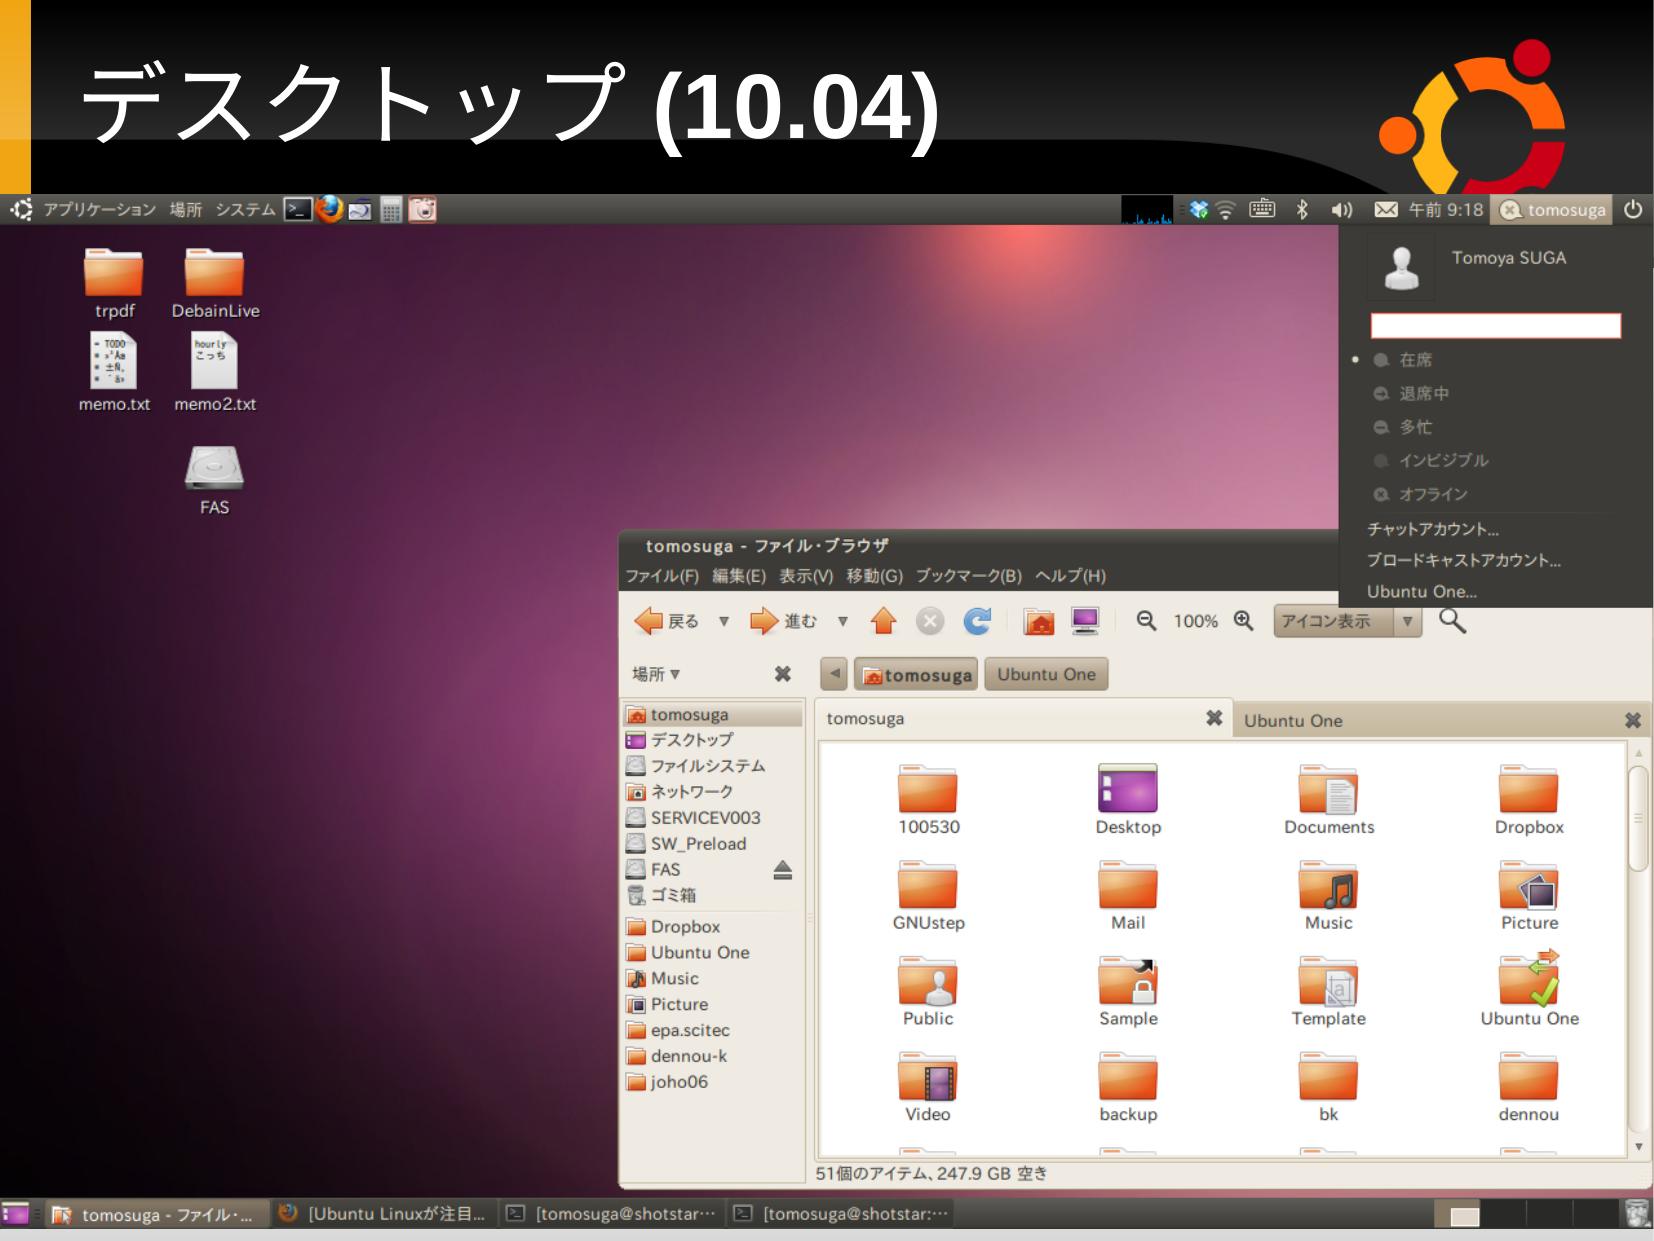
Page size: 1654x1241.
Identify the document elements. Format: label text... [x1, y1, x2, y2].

title デスクトップ(10.04) [76, 7, 1565, 194]
picture [0, 0, 1654, 1241]
